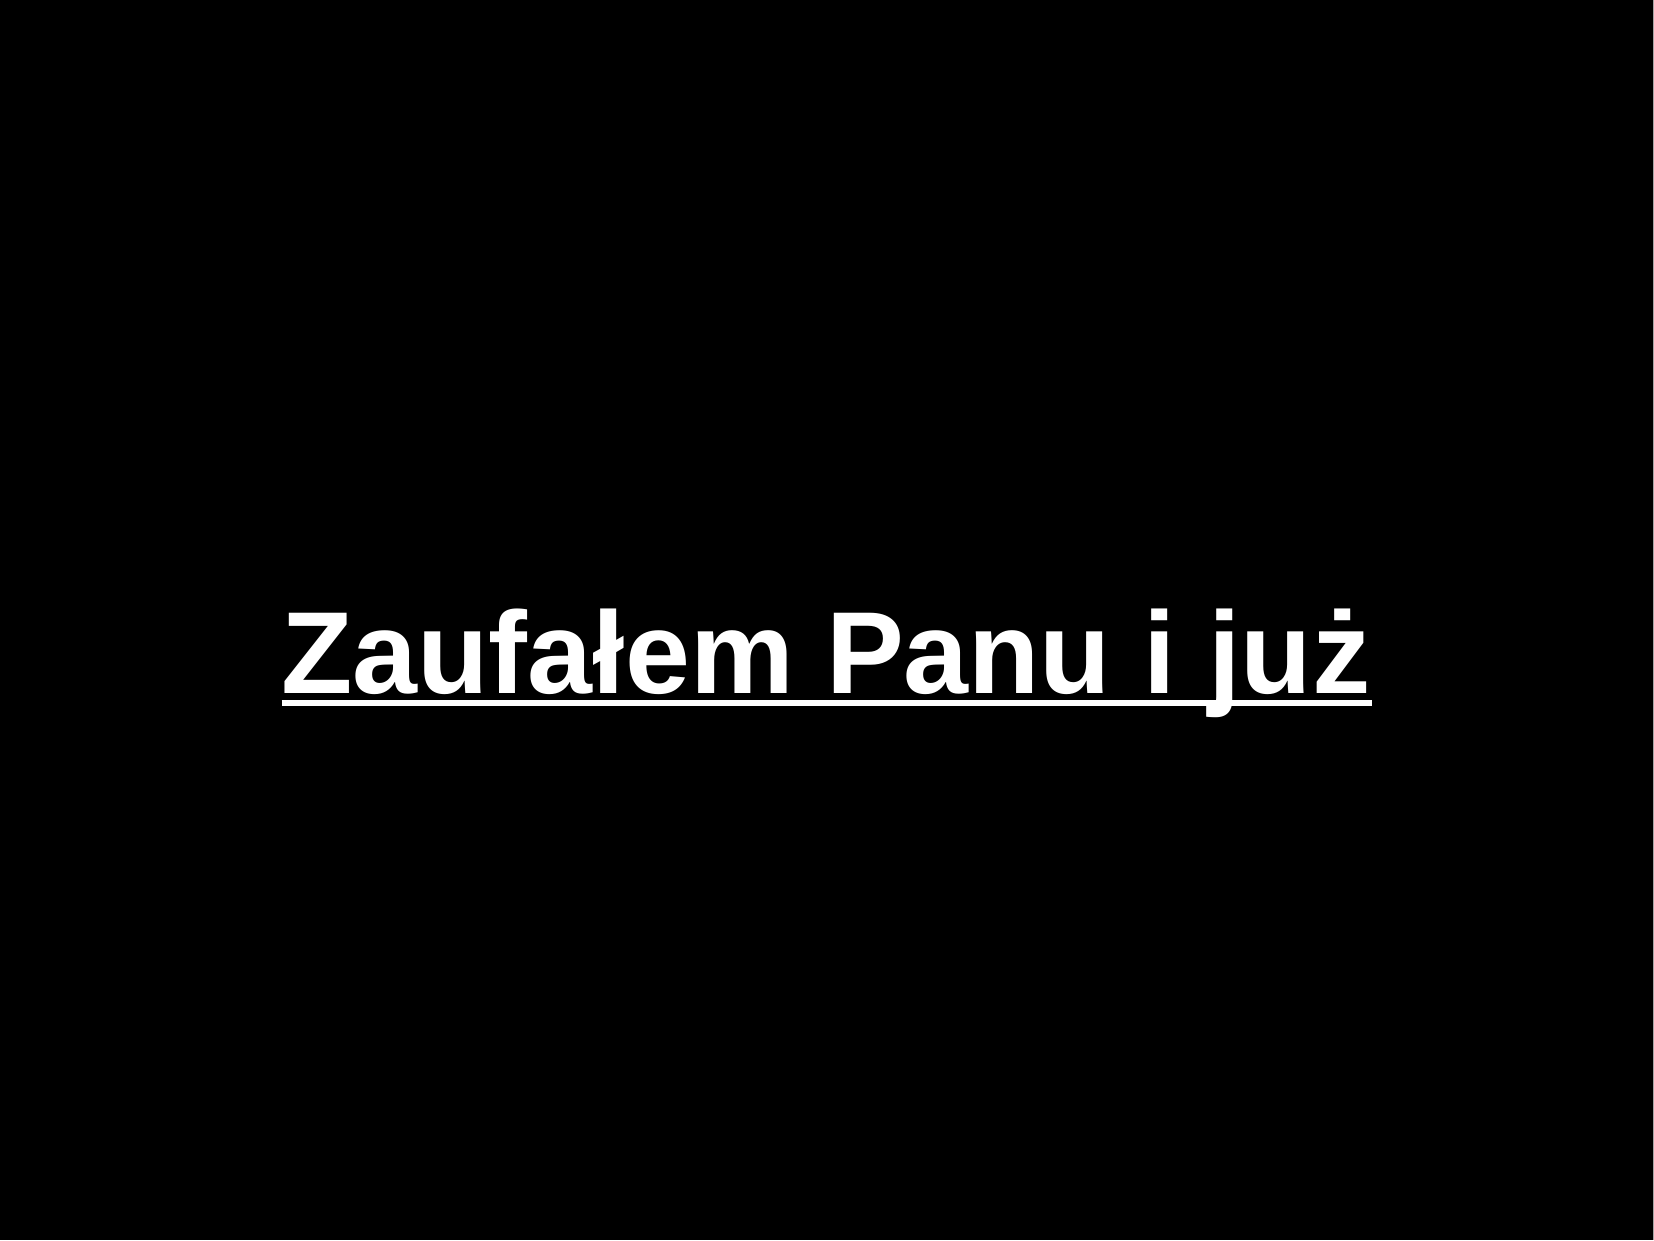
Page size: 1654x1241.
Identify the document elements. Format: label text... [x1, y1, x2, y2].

subtitle Zaufałem Panu i już [0, 0, 1654, 1241]
